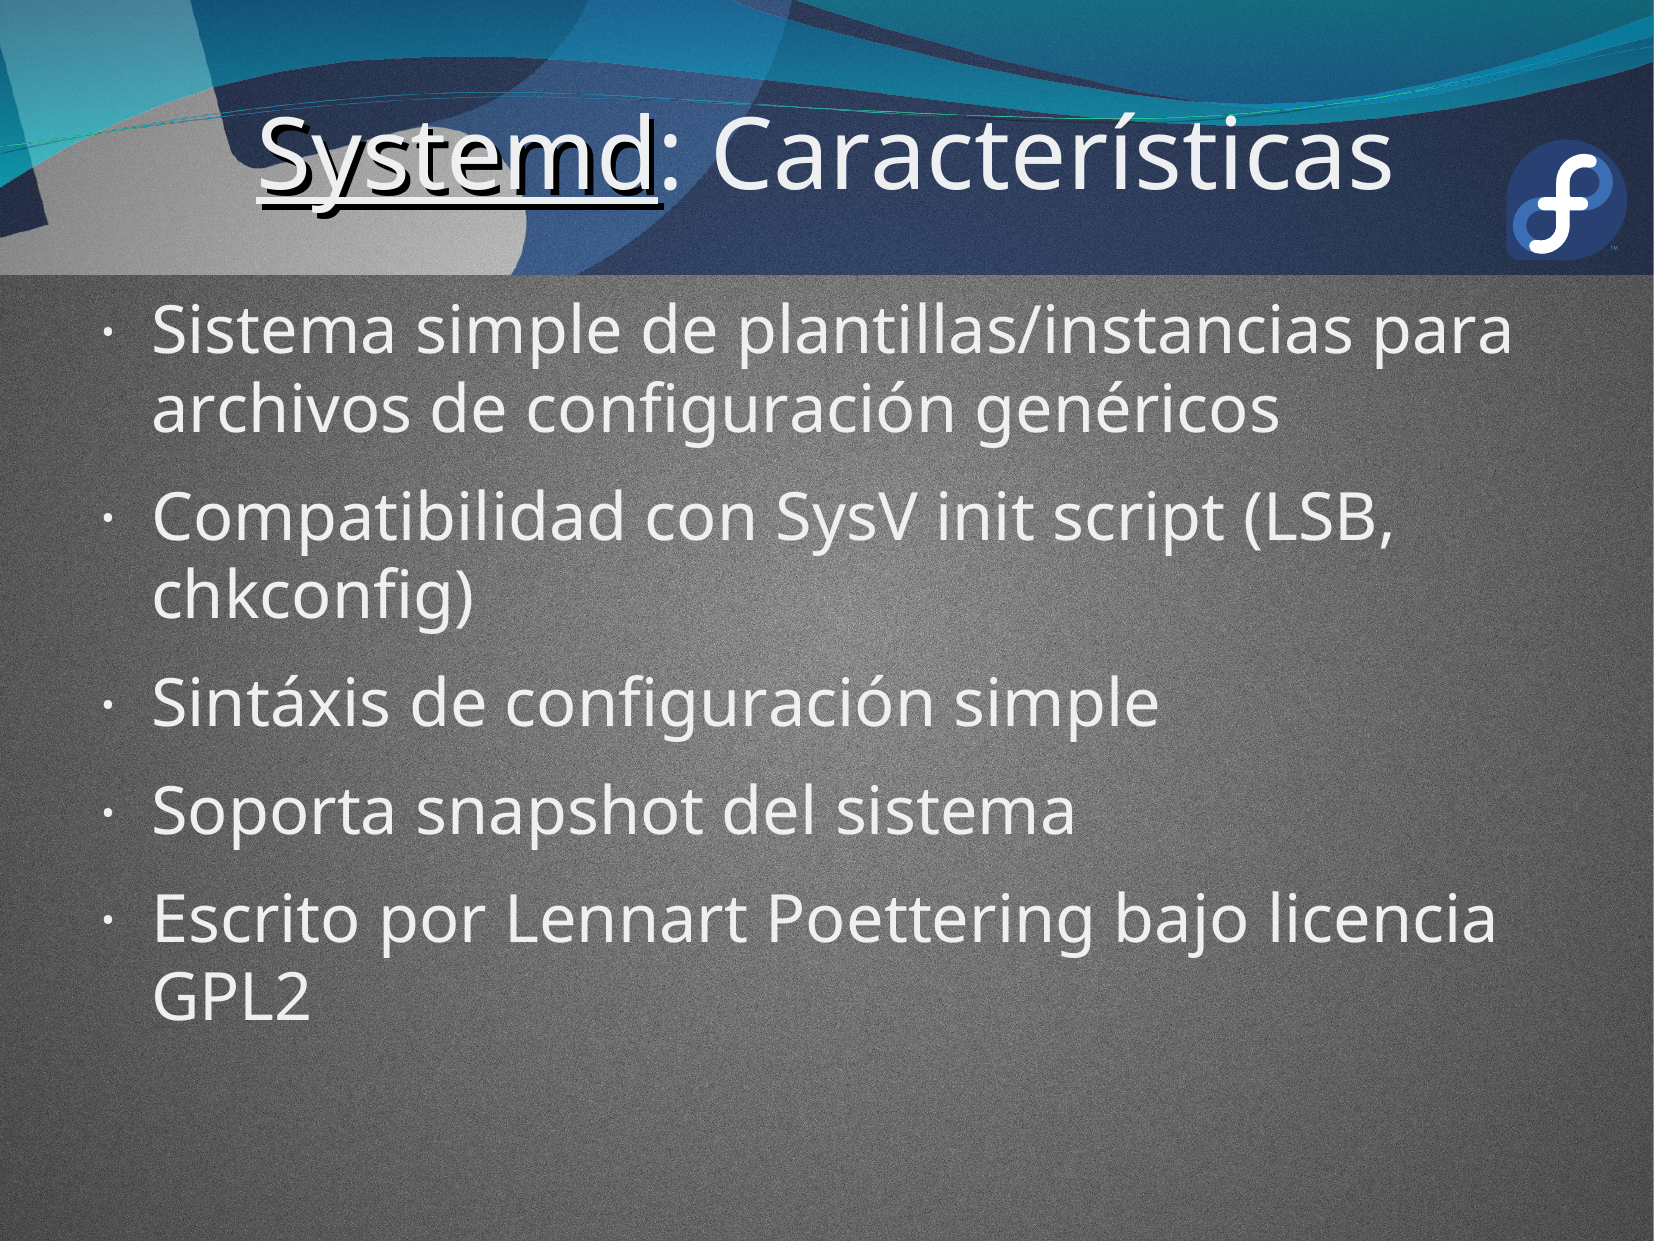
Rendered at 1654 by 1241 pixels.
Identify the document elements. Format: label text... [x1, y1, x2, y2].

text_box Sistema simple de plantillas/instancias para archivos de configuración genéricos Compatibilidad con SysV init script (LSB, chkconfig) Sintáxis de configuración simple Soporta snapshot del sistema Escrito por Lennart Poettering bajo licencia GPL2 [82, 290, 1571, 1109]
text_box Systemd: Características [82, 49, 1571, 257]
picture [0, 0, 1654, 1241]
